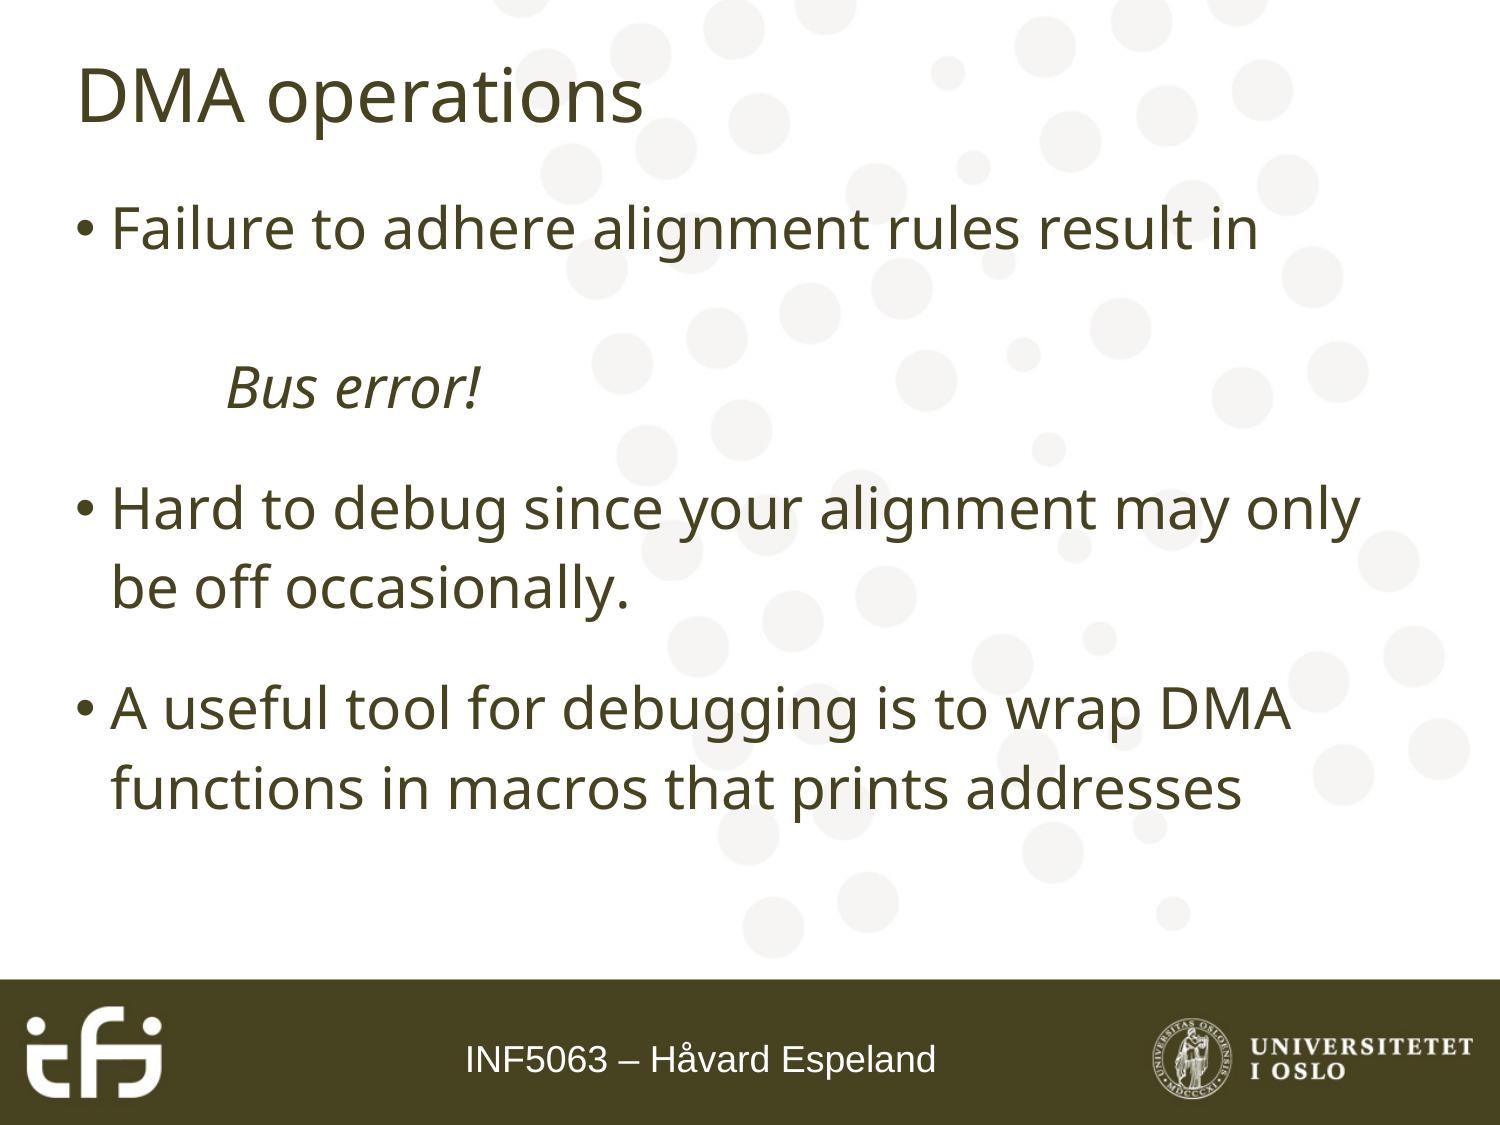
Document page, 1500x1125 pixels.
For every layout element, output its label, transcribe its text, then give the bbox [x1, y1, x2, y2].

picture [0, 0, 1500, 1125]
title DMA operations [75, 40, 1426, 146]
list Failure to adhere alignment rules result in Bus error! Hard to debug since your alignment may only be off occasionally. A useful tool for debugging is to wrap DMA functions in macros that prints addresses [75, 187, 1426, 938]
